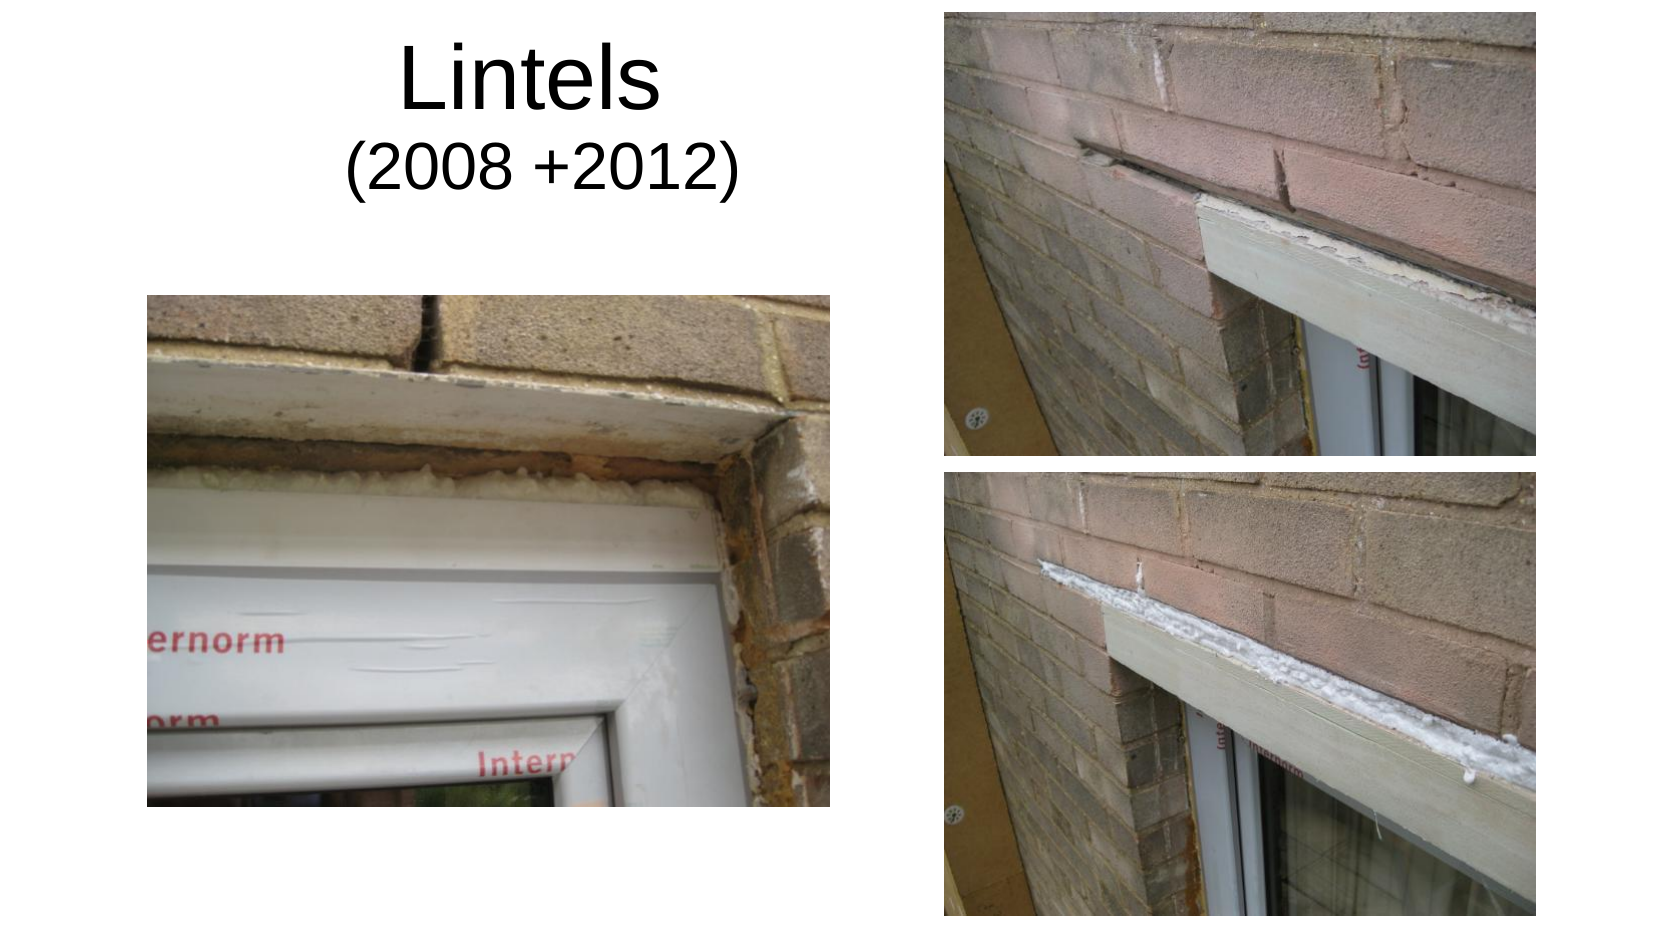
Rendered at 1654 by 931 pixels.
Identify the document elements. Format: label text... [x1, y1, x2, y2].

title Lintels (2008 +2012) [82, 12, 944, 218]
picture [944, 12, 1536, 456]
picture [147, 295, 830, 807]
picture [944, 472, 1536, 916]
